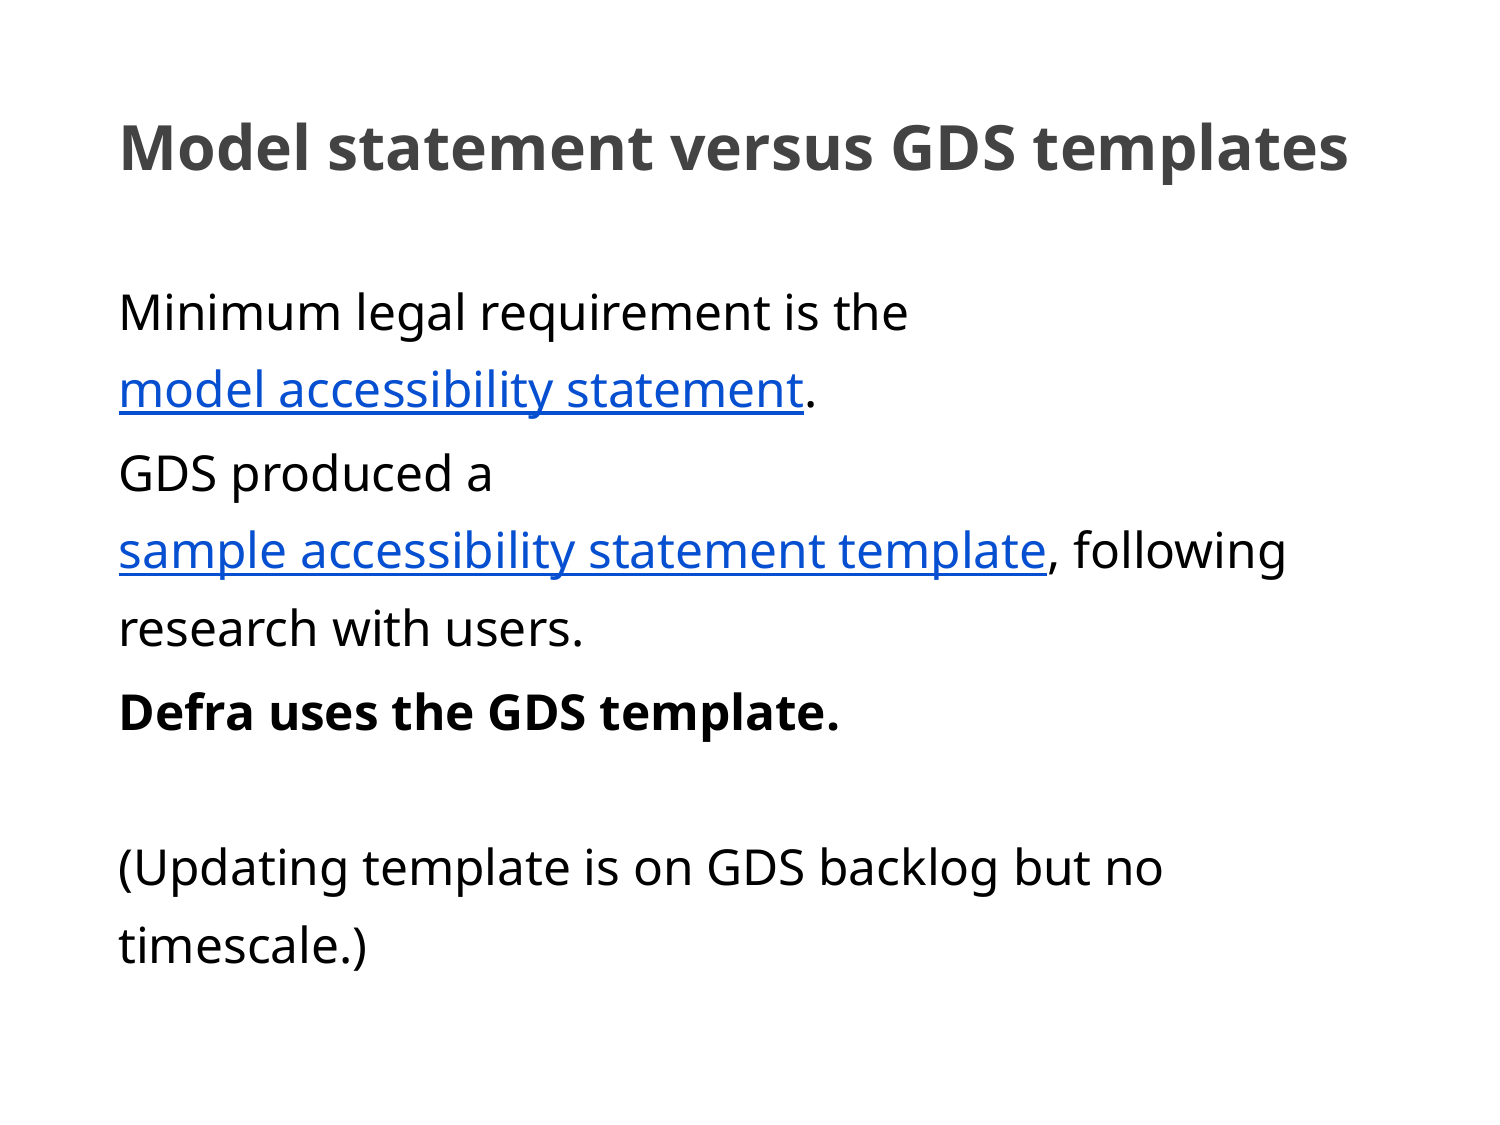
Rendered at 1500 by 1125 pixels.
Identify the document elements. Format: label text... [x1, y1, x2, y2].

title Model statement versus GDS templates [103, 89, 1397, 215]
list Minimum legal requirement is the model accessibility statement. GDS produced a sample accessibility statement template, following research with users. Defra uses the GDS template. (Updating template is on GDS backlog but no timescale.) [103, 252, 1397, 1000]
